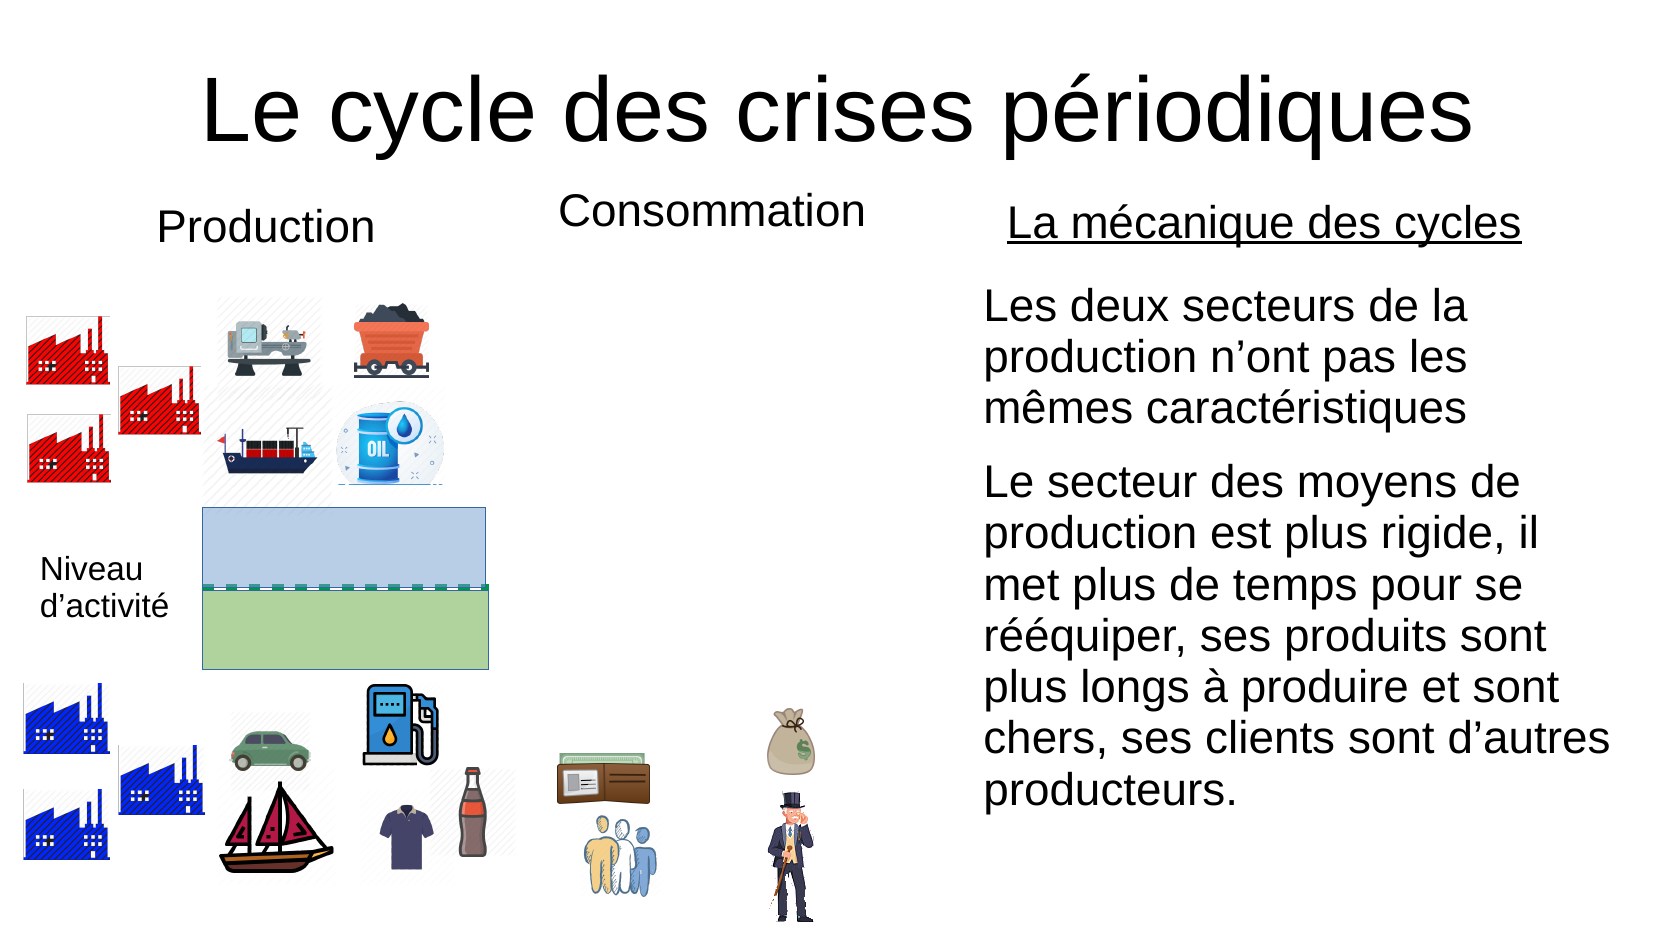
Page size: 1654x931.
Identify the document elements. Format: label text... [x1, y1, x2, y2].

picture [557, 753, 650, 804]
picture [578, 814, 662, 899]
picture [354, 303, 429, 378]
text_box Production [141, 193, 402, 260]
text_box Le secteur des moyens de production est plus rigide, il met plus de temps pour se rééquiper, ses produits sont plus longs à produire et sont chers, ses clients sont d’autres producteurs. [968, 448, 1630, 931]
text_box [202, 507, 486, 588]
text_box [202, 590, 489, 670]
picture [118, 295, 447, 517]
picture [118, 744, 205, 815]
text_box Consommation [543, 177, 886, 295]
picture [26, 316, 110, 386]
picture [767, 708, 815, 775]
picture [23, 682, 110, 754]
text_box Les deux secteurs de la production n’ont pas les mêmes caractéristiques [968, 272, 1630, 448]
picture [215, 710, 337, 886]
picture [27, 414, 111, 483]
picture [357, 681, 517, 886]
picture [767, 791, 814, 922]
picture [23, 788, 110, 860]
text_box Niveau d’activité [25, 543, 202, 643]
text_box La mécanique des cycles [992, 189, 1642, 272]
title Le cycle des crises périodiques [47, 7, 1630, 213]
